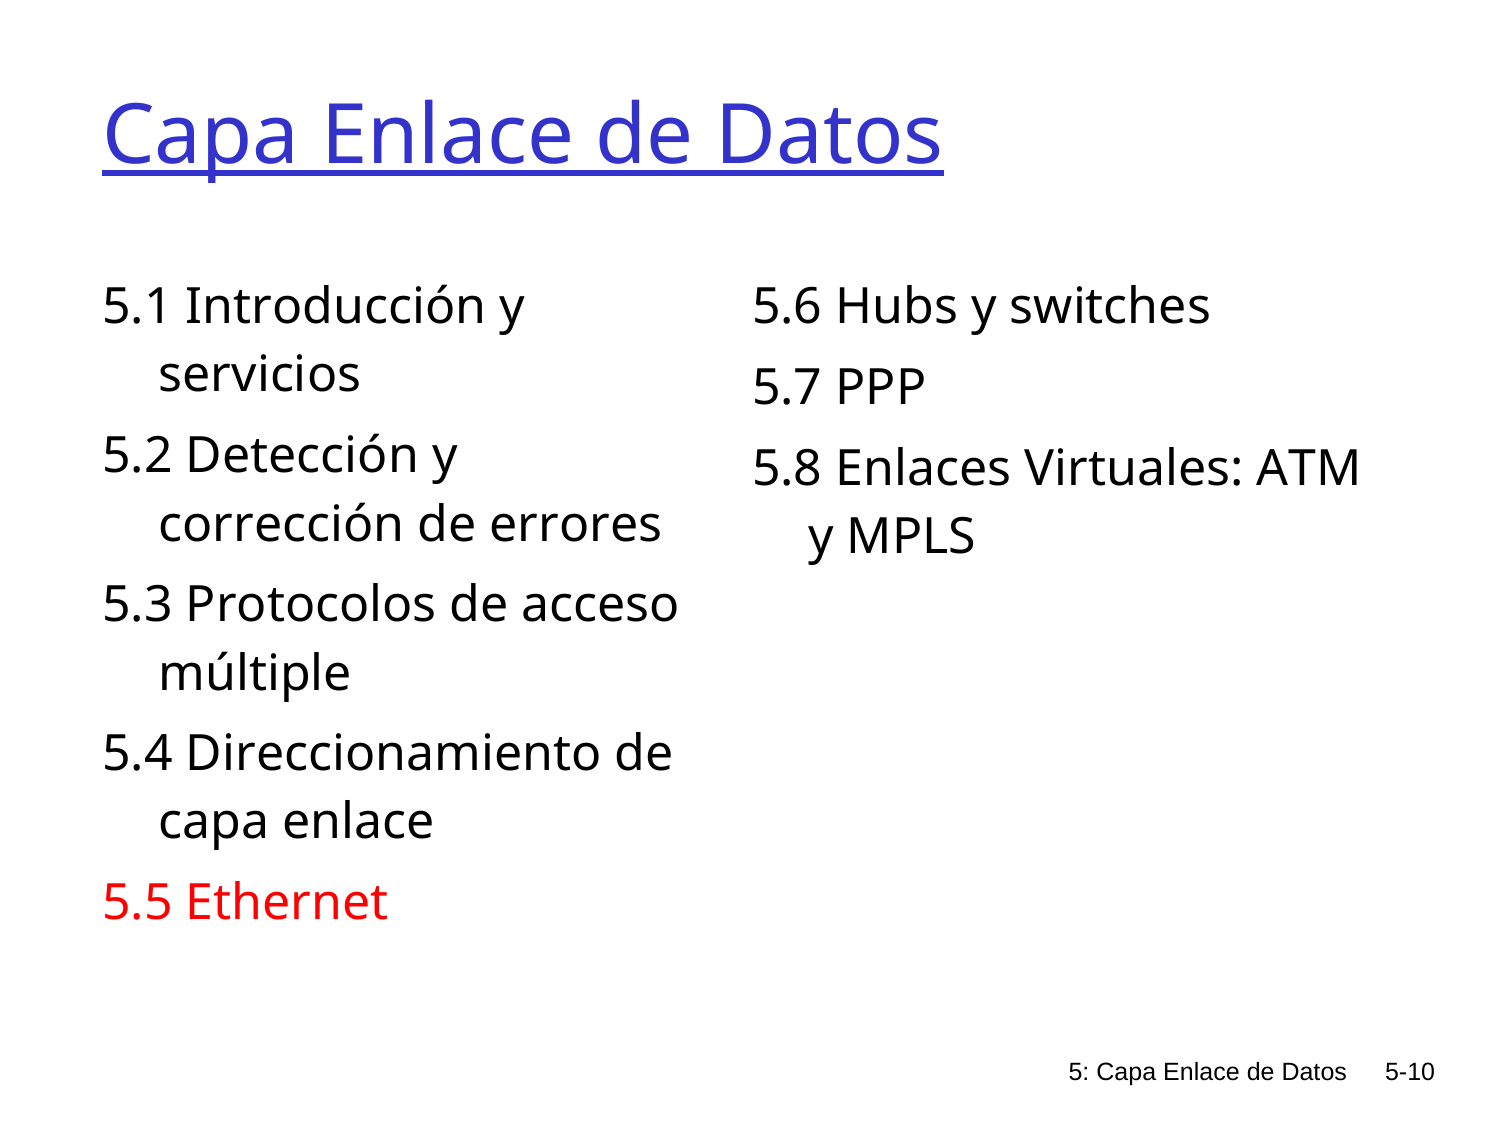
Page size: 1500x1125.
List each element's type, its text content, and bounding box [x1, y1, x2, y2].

list 5.1 Introducción y servicios 5.2 Detección y corrección de errores 5.3 Protocolos de acceso múltiple 5.4 Direccionamiento de capa enlace 5.5 Ethernet [87, 262, 713, 1026]
list 5.6 Hubs y switches 5.7 PPP 5.8 Enlaces Virtuales: ATM y MPLS [737, 262, 1403, 1026]
title Capa Enlace de Datos [87, 37, 1363, 225]
